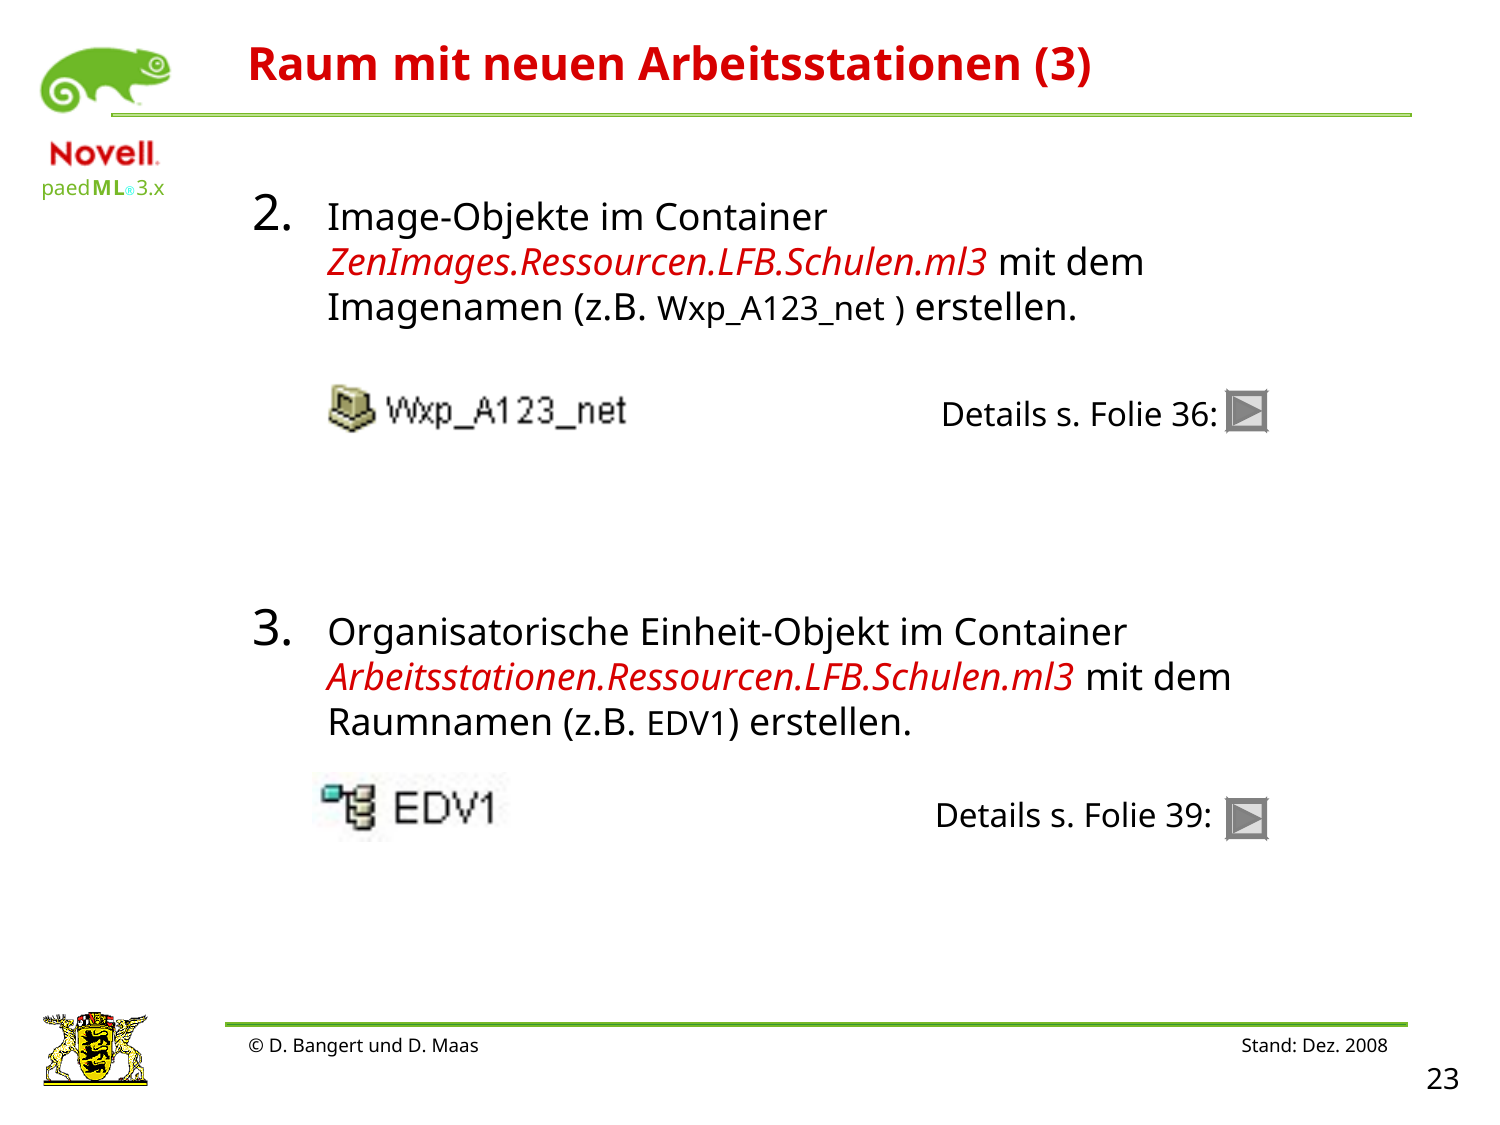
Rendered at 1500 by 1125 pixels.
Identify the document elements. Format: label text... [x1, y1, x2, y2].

picture [41, 1011, 148, 1088]
text_box Organisatorische Einheit-Objekt im Container Arbeitsstationen.Ressourcen.LFB.Schulen.ml3 mit dem Raumnamen (z.B. EDV1) erstellen. [312, 599, 1300, 751]
picture [26, 30, 184, 188]
title Raum mit neuen Arbeitsstationen (3)‏ [232, 12, 1388, 113]
text_box 3. [237, 587, 313, 663]
text_box Details s. Folie 36: [926, 385, 1257, 441]
text_box 2. [237, 172, 313, 249]
text_box Details s. Folie 39: [920, 786, 1251, 843]
picture [324, 374, 638, 439]
text_box Image-Objekte im Container ZenImages.Ressourcen.LFB.Schulen.ml3 mit dem Imagenamen (z.B. Wxp_A123_net ) erstellen. [312, 185, 1300, 336]
picture [312, 772, 550, 842]
text_box [1251, 799, 1266, 838]
text_box [1257, 392, 1266, 430]
